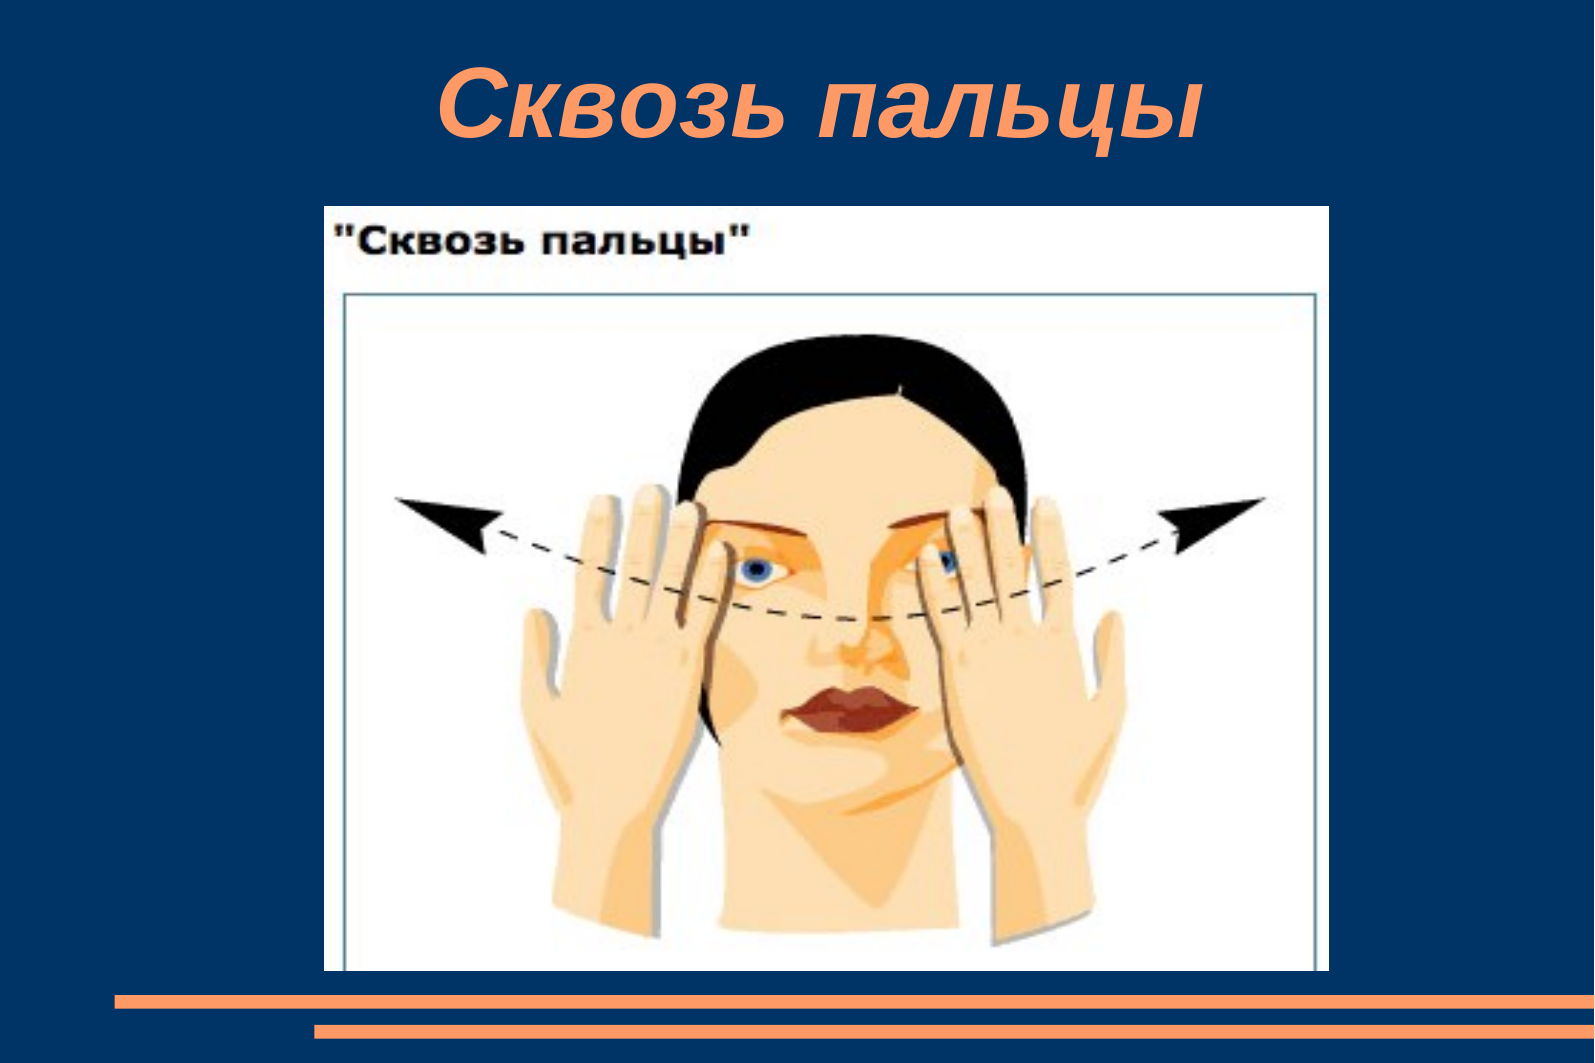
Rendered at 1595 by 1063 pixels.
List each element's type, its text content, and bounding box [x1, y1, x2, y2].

picture [324, 206, 1329, 971]
title Сквозь пальцы [203, 29, 1536, 178]
